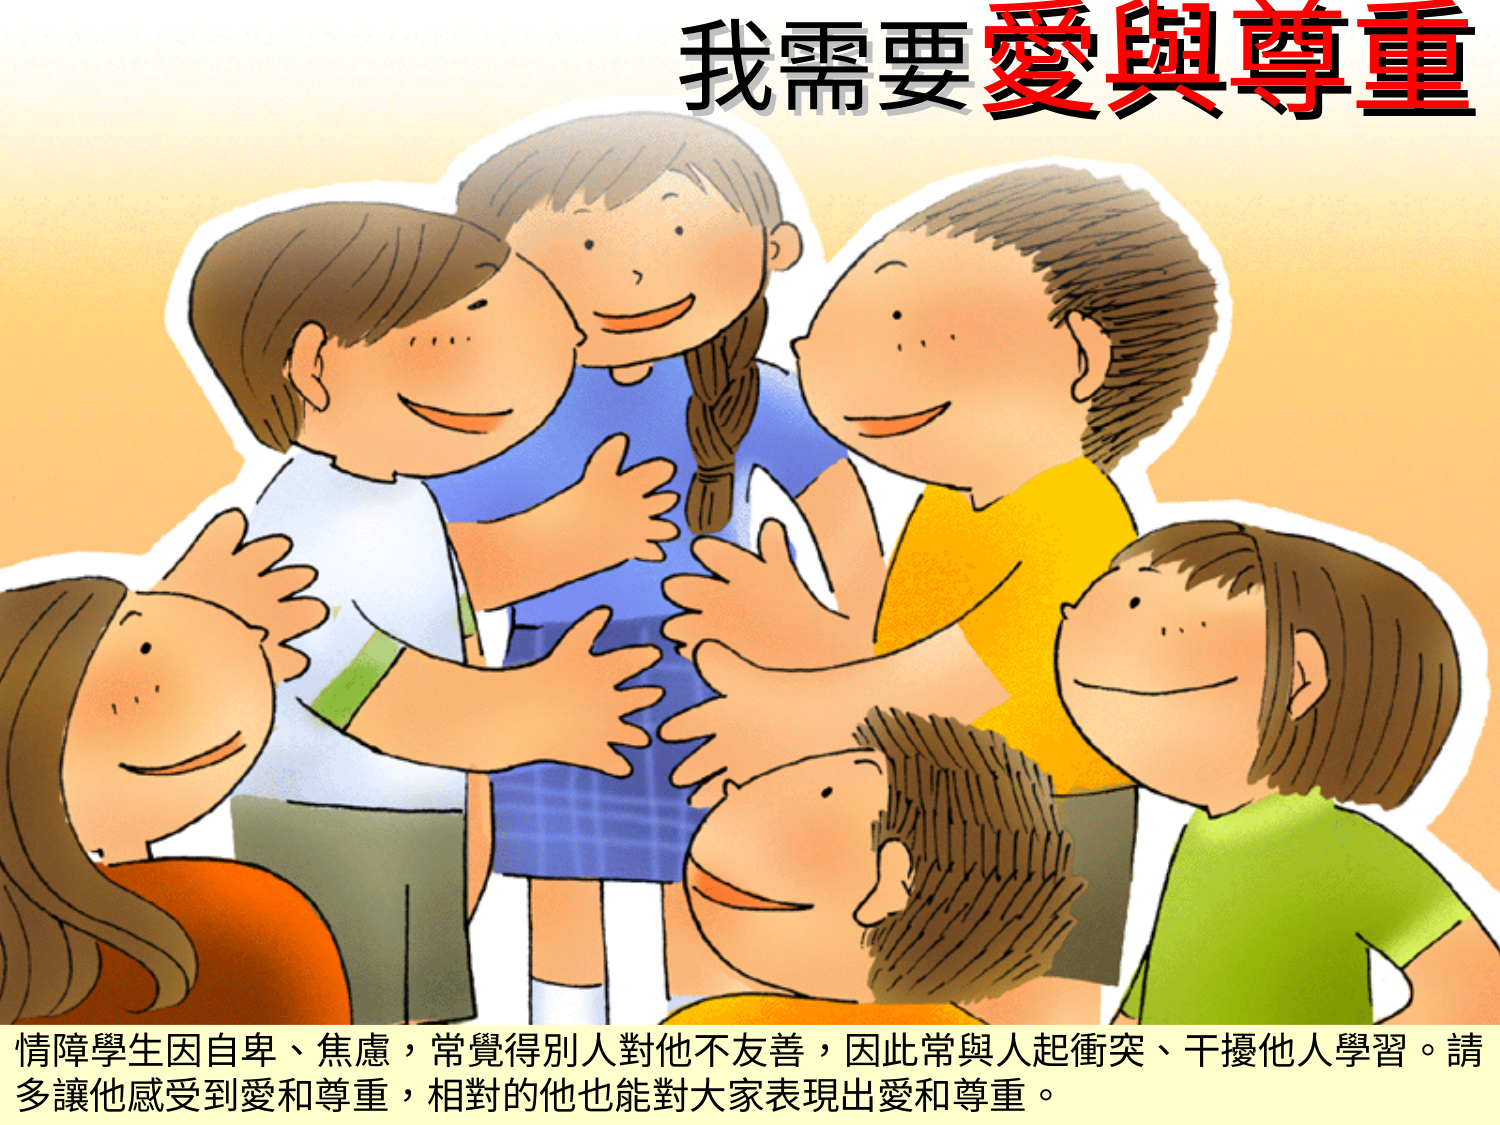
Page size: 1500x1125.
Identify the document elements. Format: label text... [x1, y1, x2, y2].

subtitle 情障學生因自卑、焦慮，常覺得別人對他不友善，因此常與人起衝突、干擾他人學習。請多讓他感受到愛和尊重，相對的他也能對大家表現出愛和尊重。 [0, 1024, 1500, 1125]
picture [0, 0, 1500, 1024]
title 我需要愛與尊重 [649, 0, 1500, 138]
